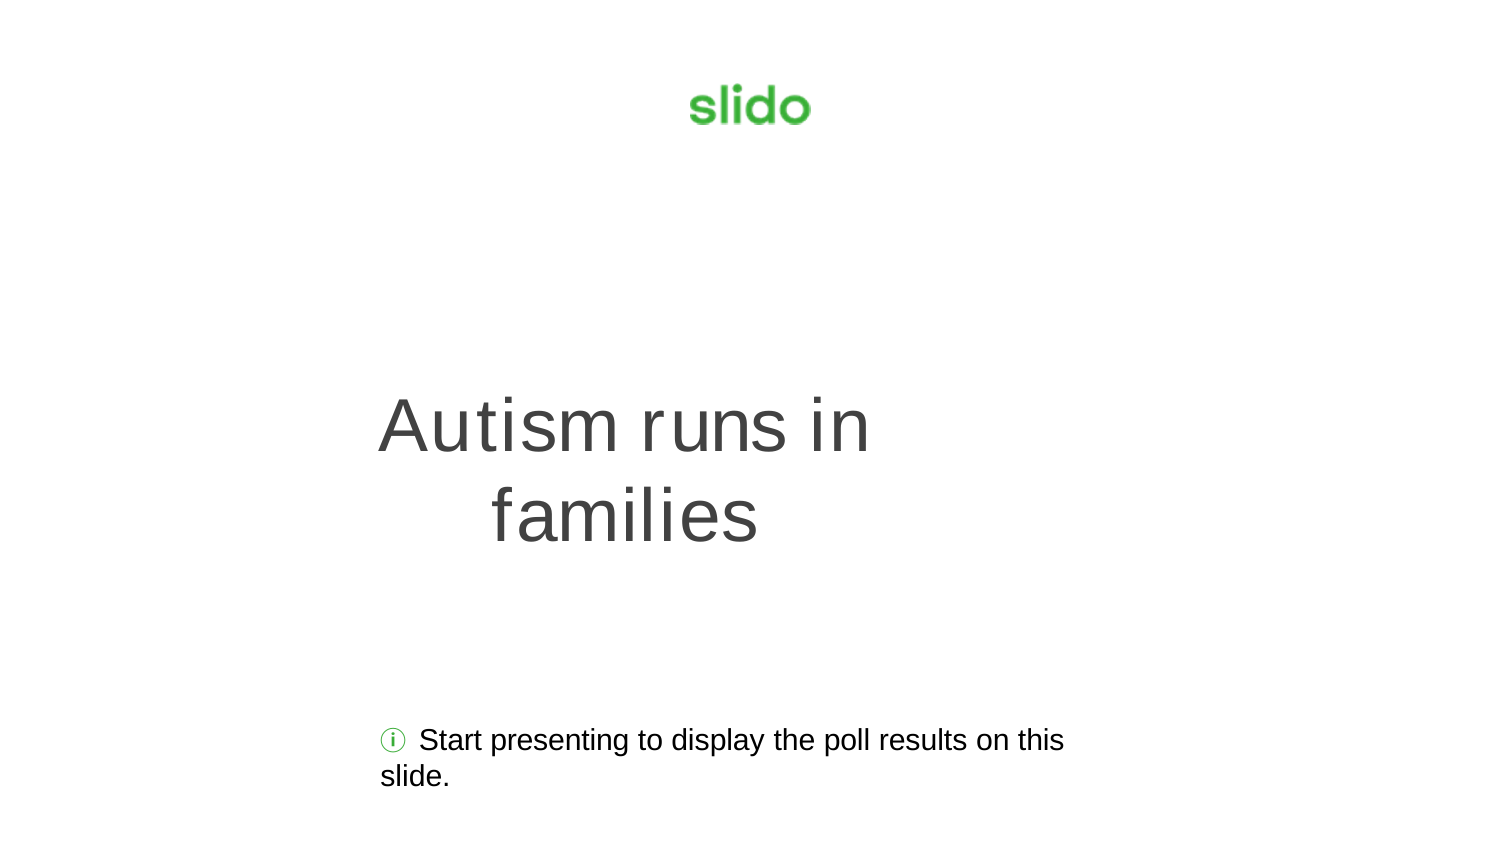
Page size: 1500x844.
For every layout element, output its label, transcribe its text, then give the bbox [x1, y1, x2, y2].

text_box ⓘ Start presenting to display the poll results on this slide. [378, 718, 1122, 759]
title Autism runs in families [376, 373, 1124, 469]
